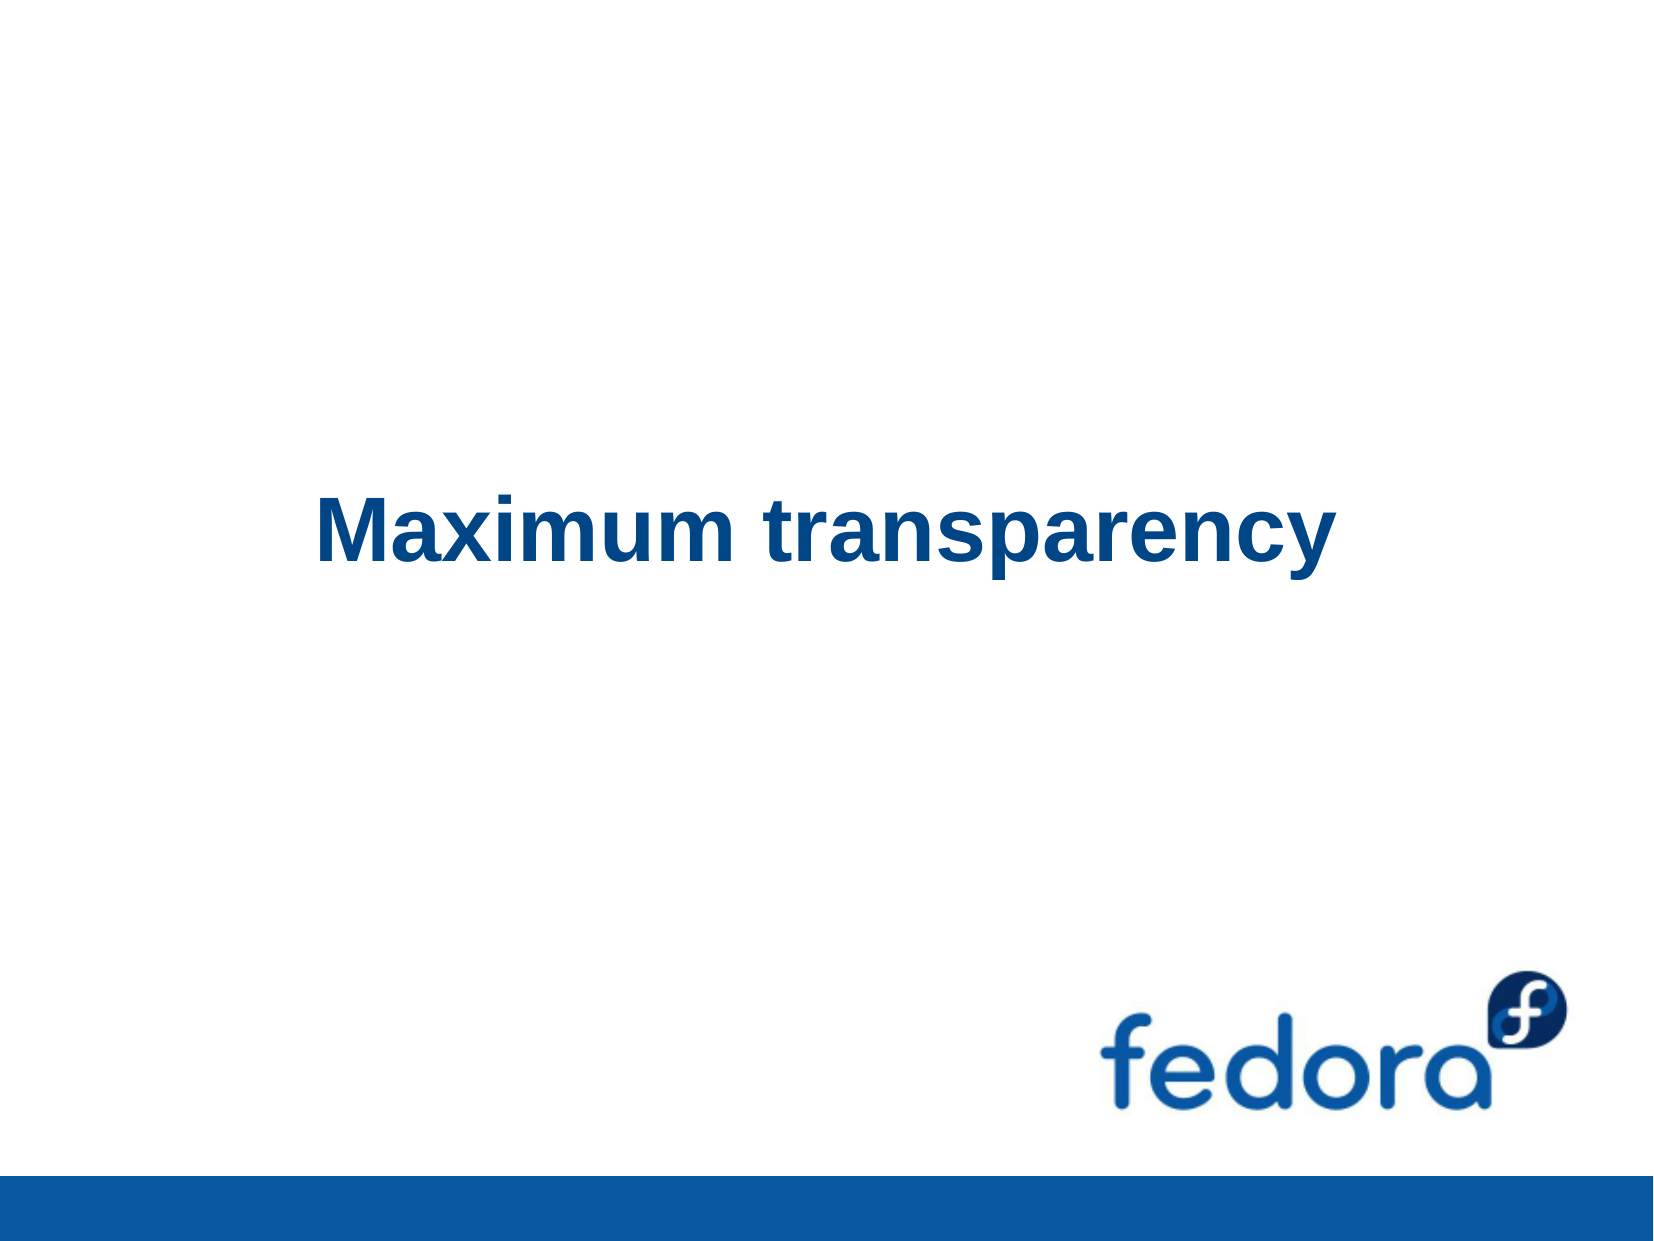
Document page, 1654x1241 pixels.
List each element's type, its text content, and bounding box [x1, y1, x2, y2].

picture [0, 0, 1654, 1241]
subtitle Maximum transparency [82, 56, 1571, 1102]
